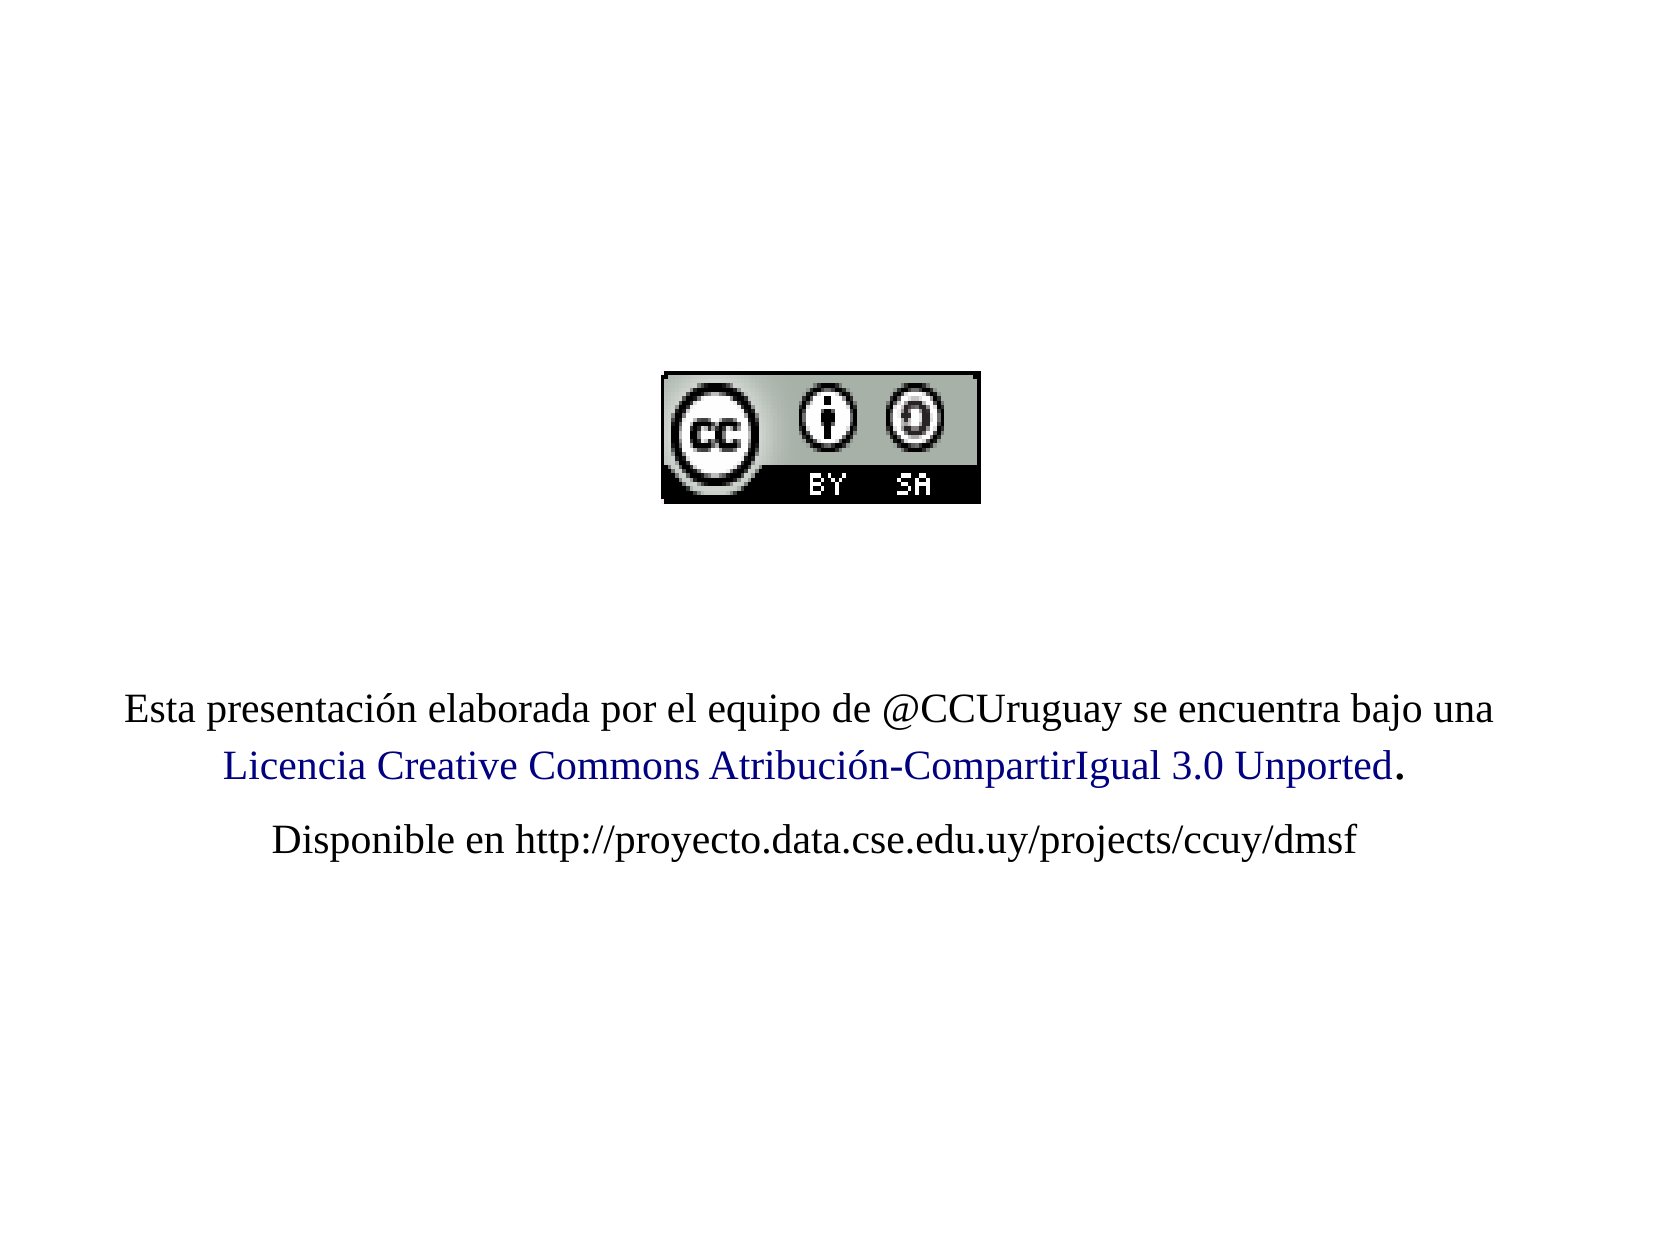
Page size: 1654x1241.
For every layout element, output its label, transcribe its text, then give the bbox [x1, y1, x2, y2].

text_box Esta presentación elaborada por el equipo de @CCUruguay se encuentra bajo una Licencia Creative Commons Atribución-CompartirIgual 3.0 Unported. Disponible en http://proyecto.data.cse.edu.uy/projects/ccuy/dmsf [82, 677, 1548, 923]
picture [661, 371, 981, 504]
